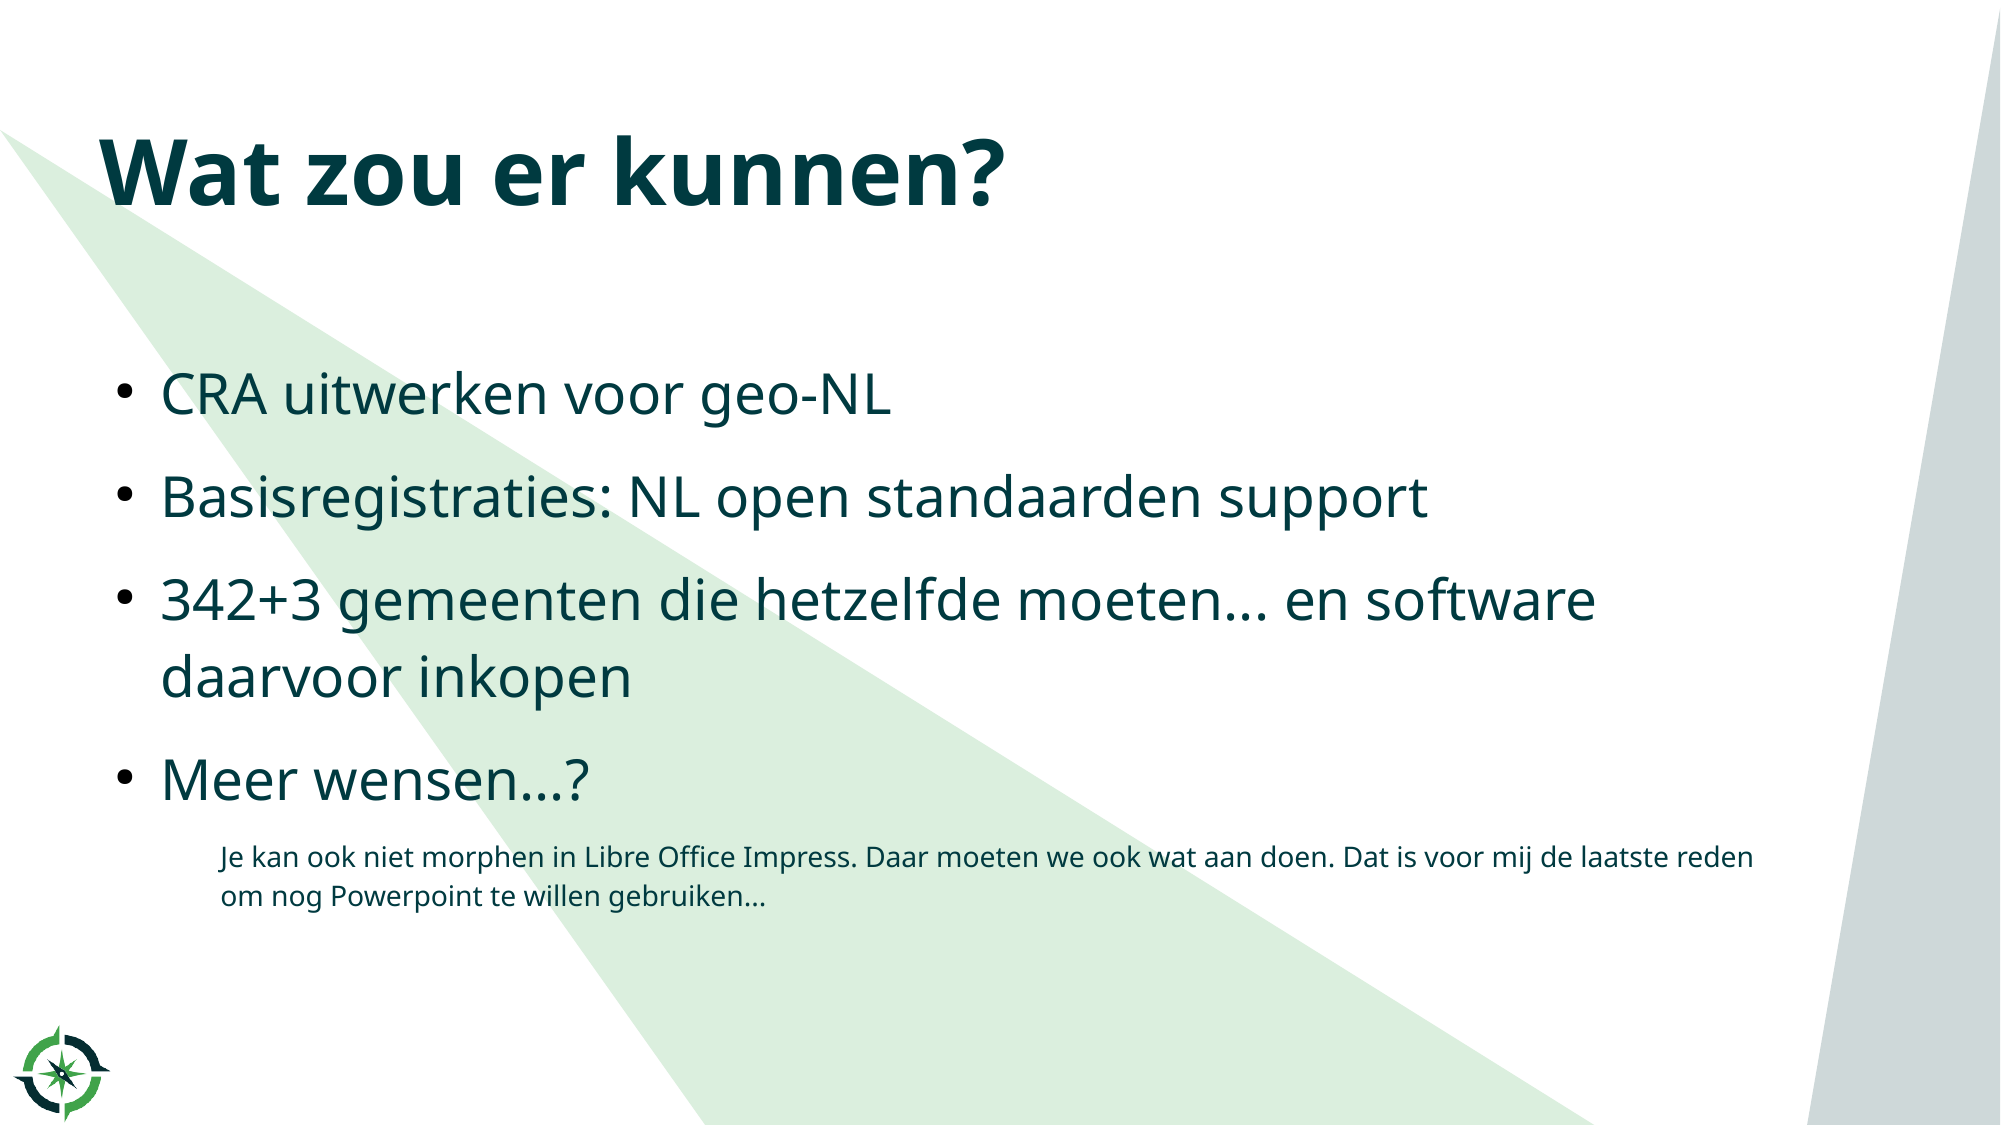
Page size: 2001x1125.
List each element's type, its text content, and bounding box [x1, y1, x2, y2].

title Wat zou er kunnen? [99, 44, 1900, 233]
list CRA uitwerken voor geo-NL Basisregistraties: NL open standaarden support 342+3 gemeenten die hetzelfde moeten... en software daarvoor inkopen Meer wensen...? Je kan ook niet morphen in Libre Office Impress. Daar moeten we ook wat aan doen. Dat is voor mij de laatste reden om nog Powerpoint te willen gebruiken... [99, 354, 1772, 916]
picture [12, 1024, 111, 1123]
